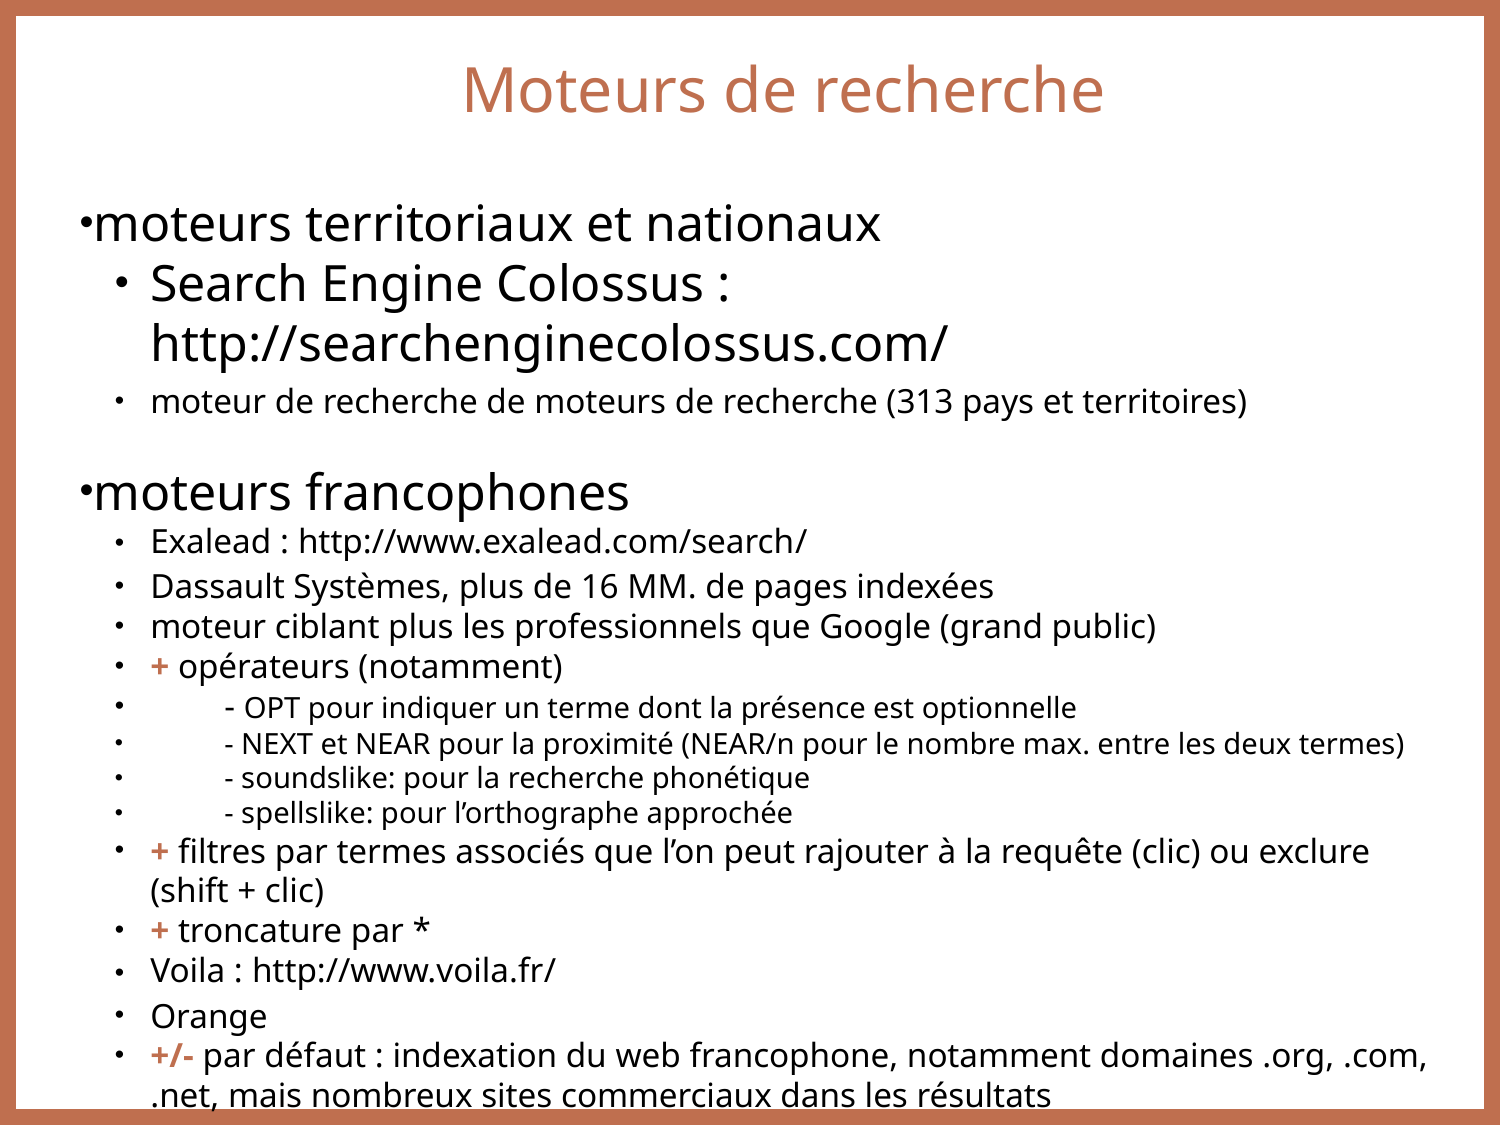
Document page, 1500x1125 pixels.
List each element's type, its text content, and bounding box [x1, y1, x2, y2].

text_box moteurs territoriaux et nationaux Search Engine Colossus : http://searchenginecolossus.com/ moteur de recherche de moteurs de recherche (313 pays et territoires) moteurs francophones Exalead : http://www.exalead.com/search/ Dassault Systèmes, plus de 16 MM. de pages indexées moteur ciblant plus les professionnels que Google (grand public) + opérateurs (notamment) - OPT pour indiquer un terme dont la présence est optionnelle - NEXT et NEAR pour la proximité (NEAR/n pour le nombre max. entre les deux termes) - soundslike: pour la recherche phonétique - spellslike: pour l’orthographe approchée + filtres par termes associés que l’on peut rajouter à la requête (clic) ou exclure (shift + clic) + troncature par * Voila : http://www.voila.fr/ Orange +/- par défaut : indexation du web francophone, notamment domaines .org, .com, .net, mais nombreux sites commerciaux dans les résultats [64, 184, 1449, 1047]
text_box Moteurs de recherche [108, 42, 1459, 161]
text_box [0, 0, 1500, 1125]
